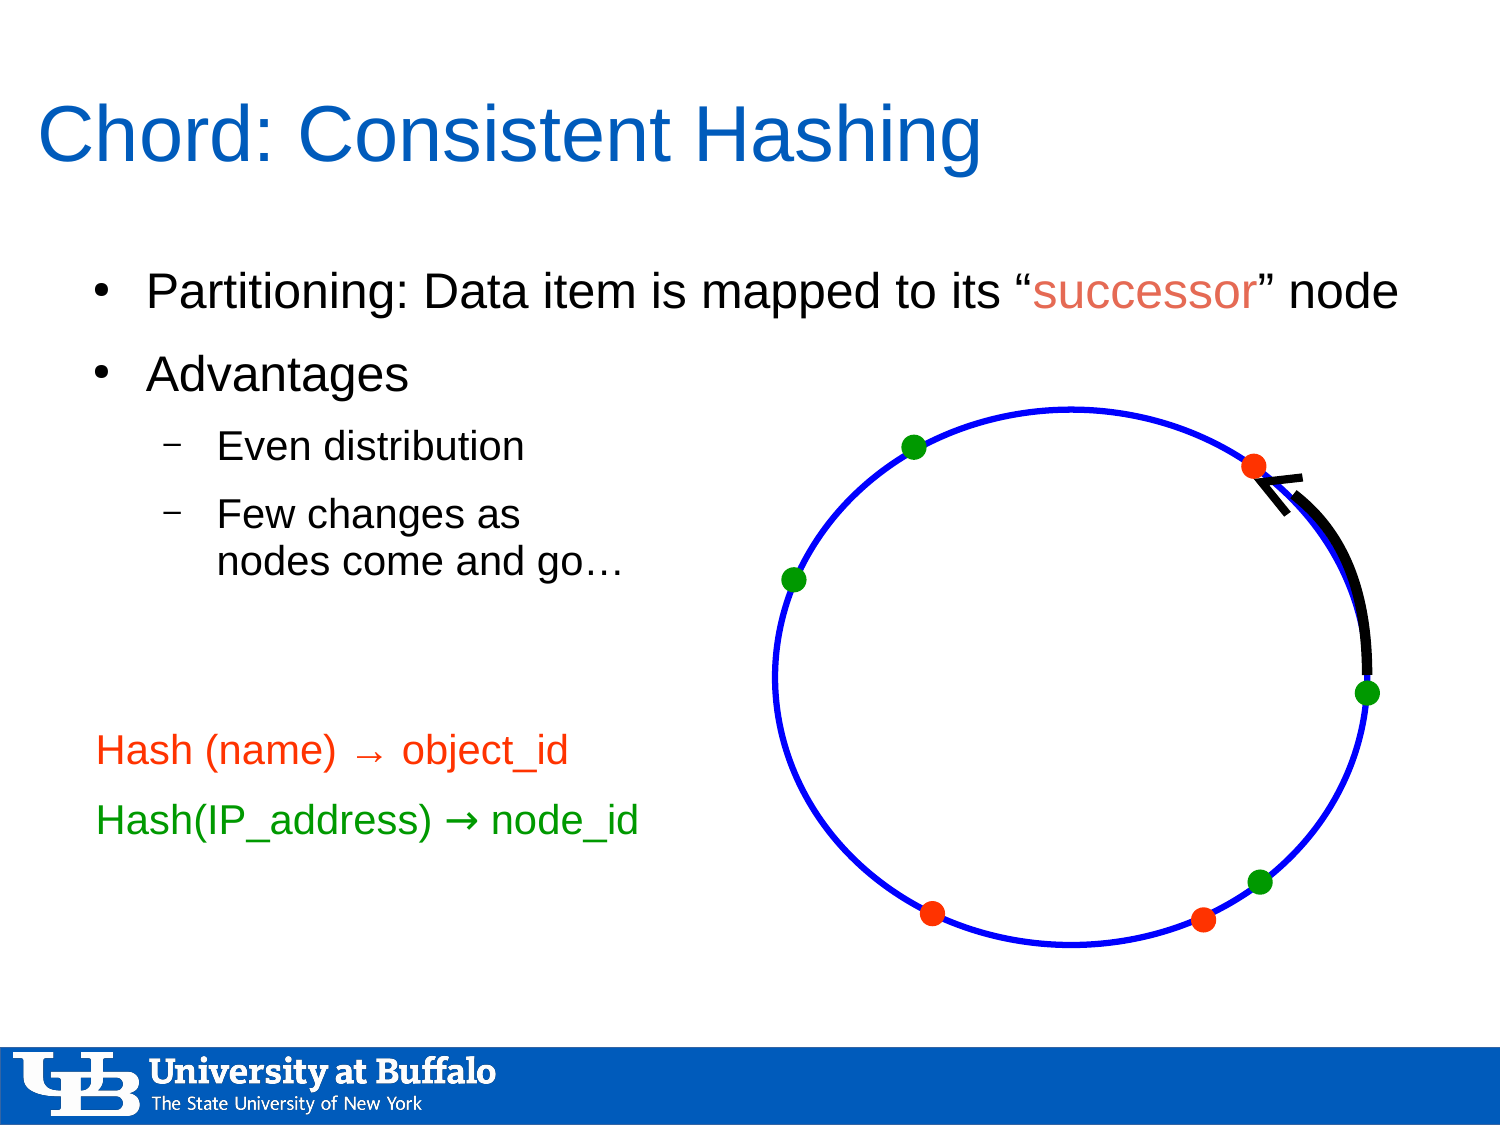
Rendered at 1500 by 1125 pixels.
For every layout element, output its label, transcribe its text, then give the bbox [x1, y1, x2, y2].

text_box [901, 434, 927, 460]
title Chord: Consistent Hashing [37, 40, 1388, 228]
text_box [1247, 869, 1273, 895]
text_box [1354, 680, 1381, 706]
text_box [1190, 907, 1217, 933]
list Partitioning: Data item is mapped to its “successor” node Advantages Even distribution Few changes as nodes come and go… [779, 413, 1364, 916]
list Partitioning: Data item is mapped to its “successor” node Advantages Even distribution Few changes as nodes come and go… [75, 263, 1425, 916]
text_box Hash (name) → object_id Hash(IP_address) → node_id [80, 715, 655, 851]
picture [13, 1052, 496, 1116]
text_box [781, 567, 807, 593]
text_box [919, 901, 946, 927]
text_box [1241, 453, 1267, 479]
